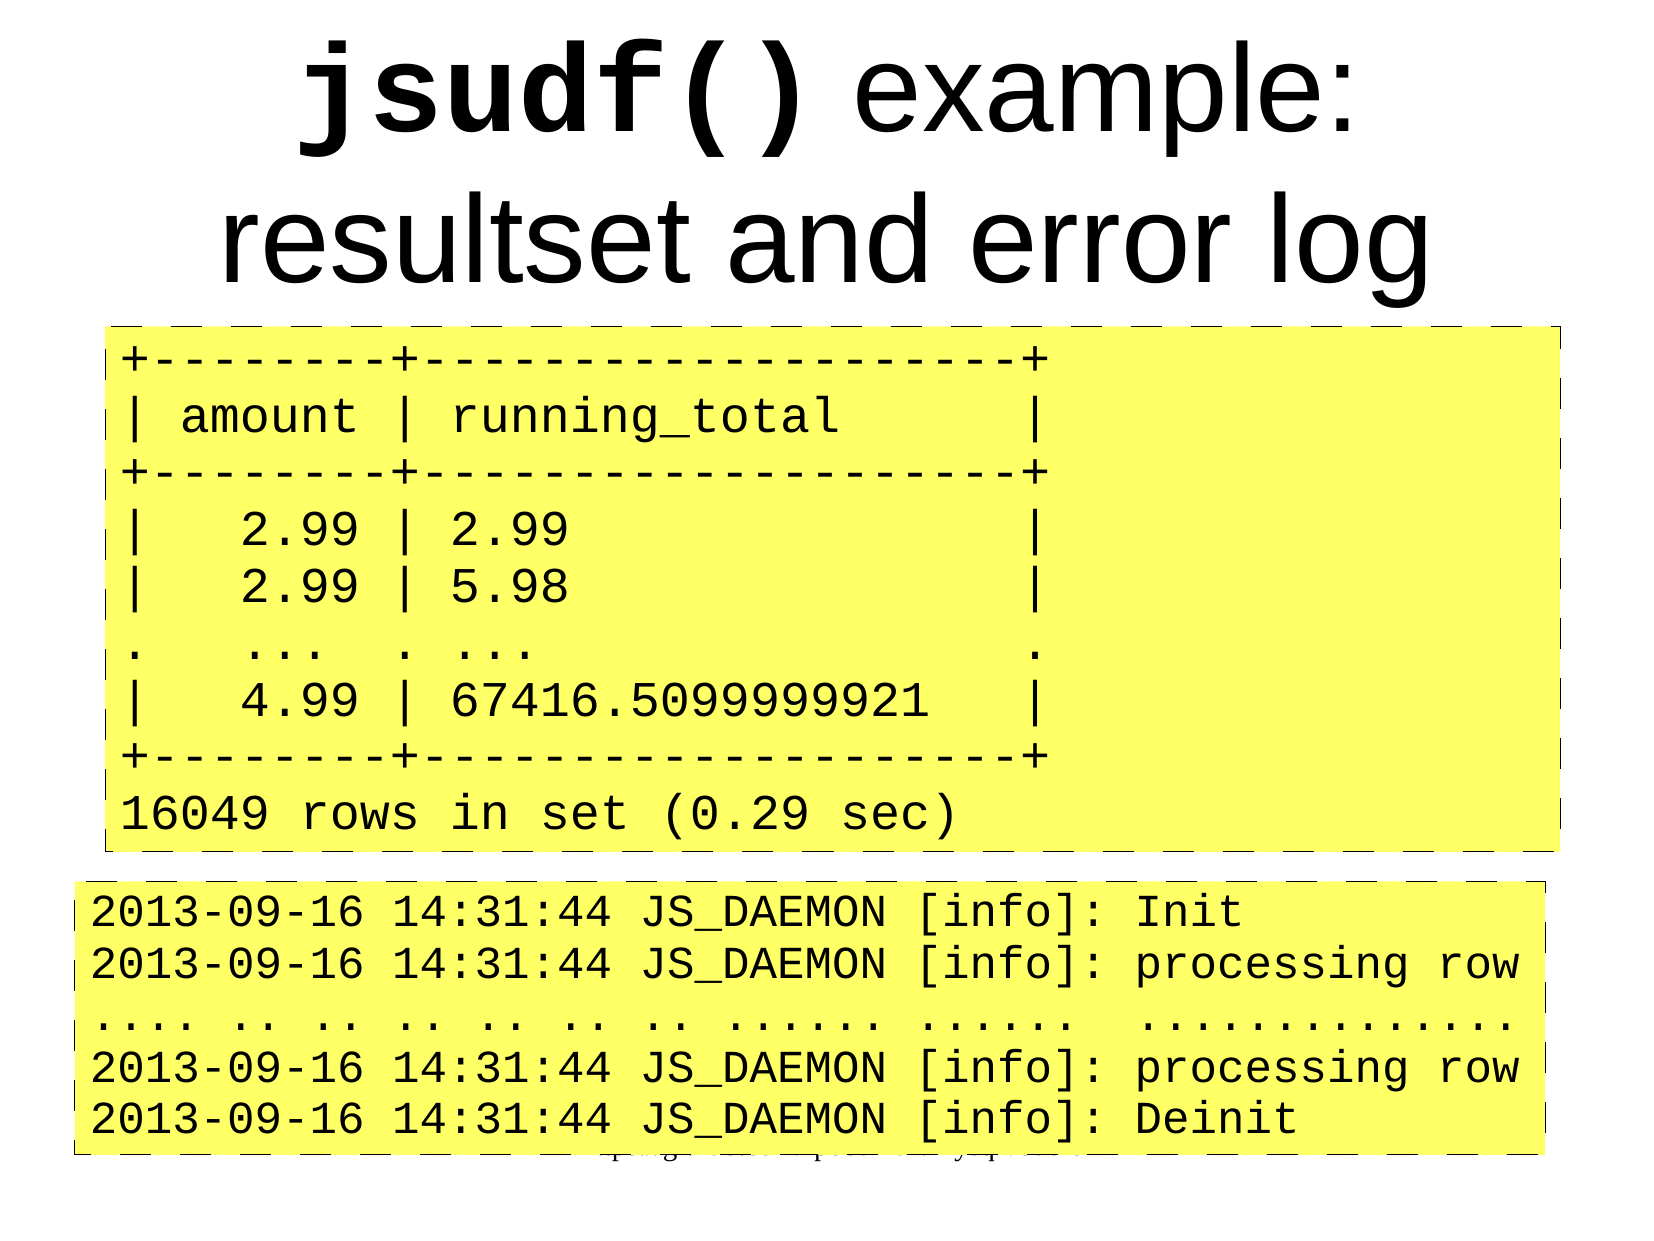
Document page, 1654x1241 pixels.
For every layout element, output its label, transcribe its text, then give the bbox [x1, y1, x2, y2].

title jsudf() example: resultset and error log [82, 18, 1571, 309]
text_box +--------+--------------------+ | amount | running_total | +--------+--------------------+ | 2.99 | 2.99 | | 2.99 | 5.98 | . ... . ... . | 4.99 | 67416.5099999921 | +--------+--------------------+ 16049 rows in set (0.29 sec) [105, 326, 1561, 852]
text_box 2013-09-16 14:31:44 JS_DAEMON [info]: Init 2013-09-16 14:31:44 JS_DAEMON [info]: processing row .... .. .. .. .. .. .. ...... ...... .............. 2013-09-16 14:31:44 JS_DAEMON [info]: processing row 2013-09-16 14:31:44 JS_DAEMON [info]: Deinit [74, 881, 1546, 1155]
